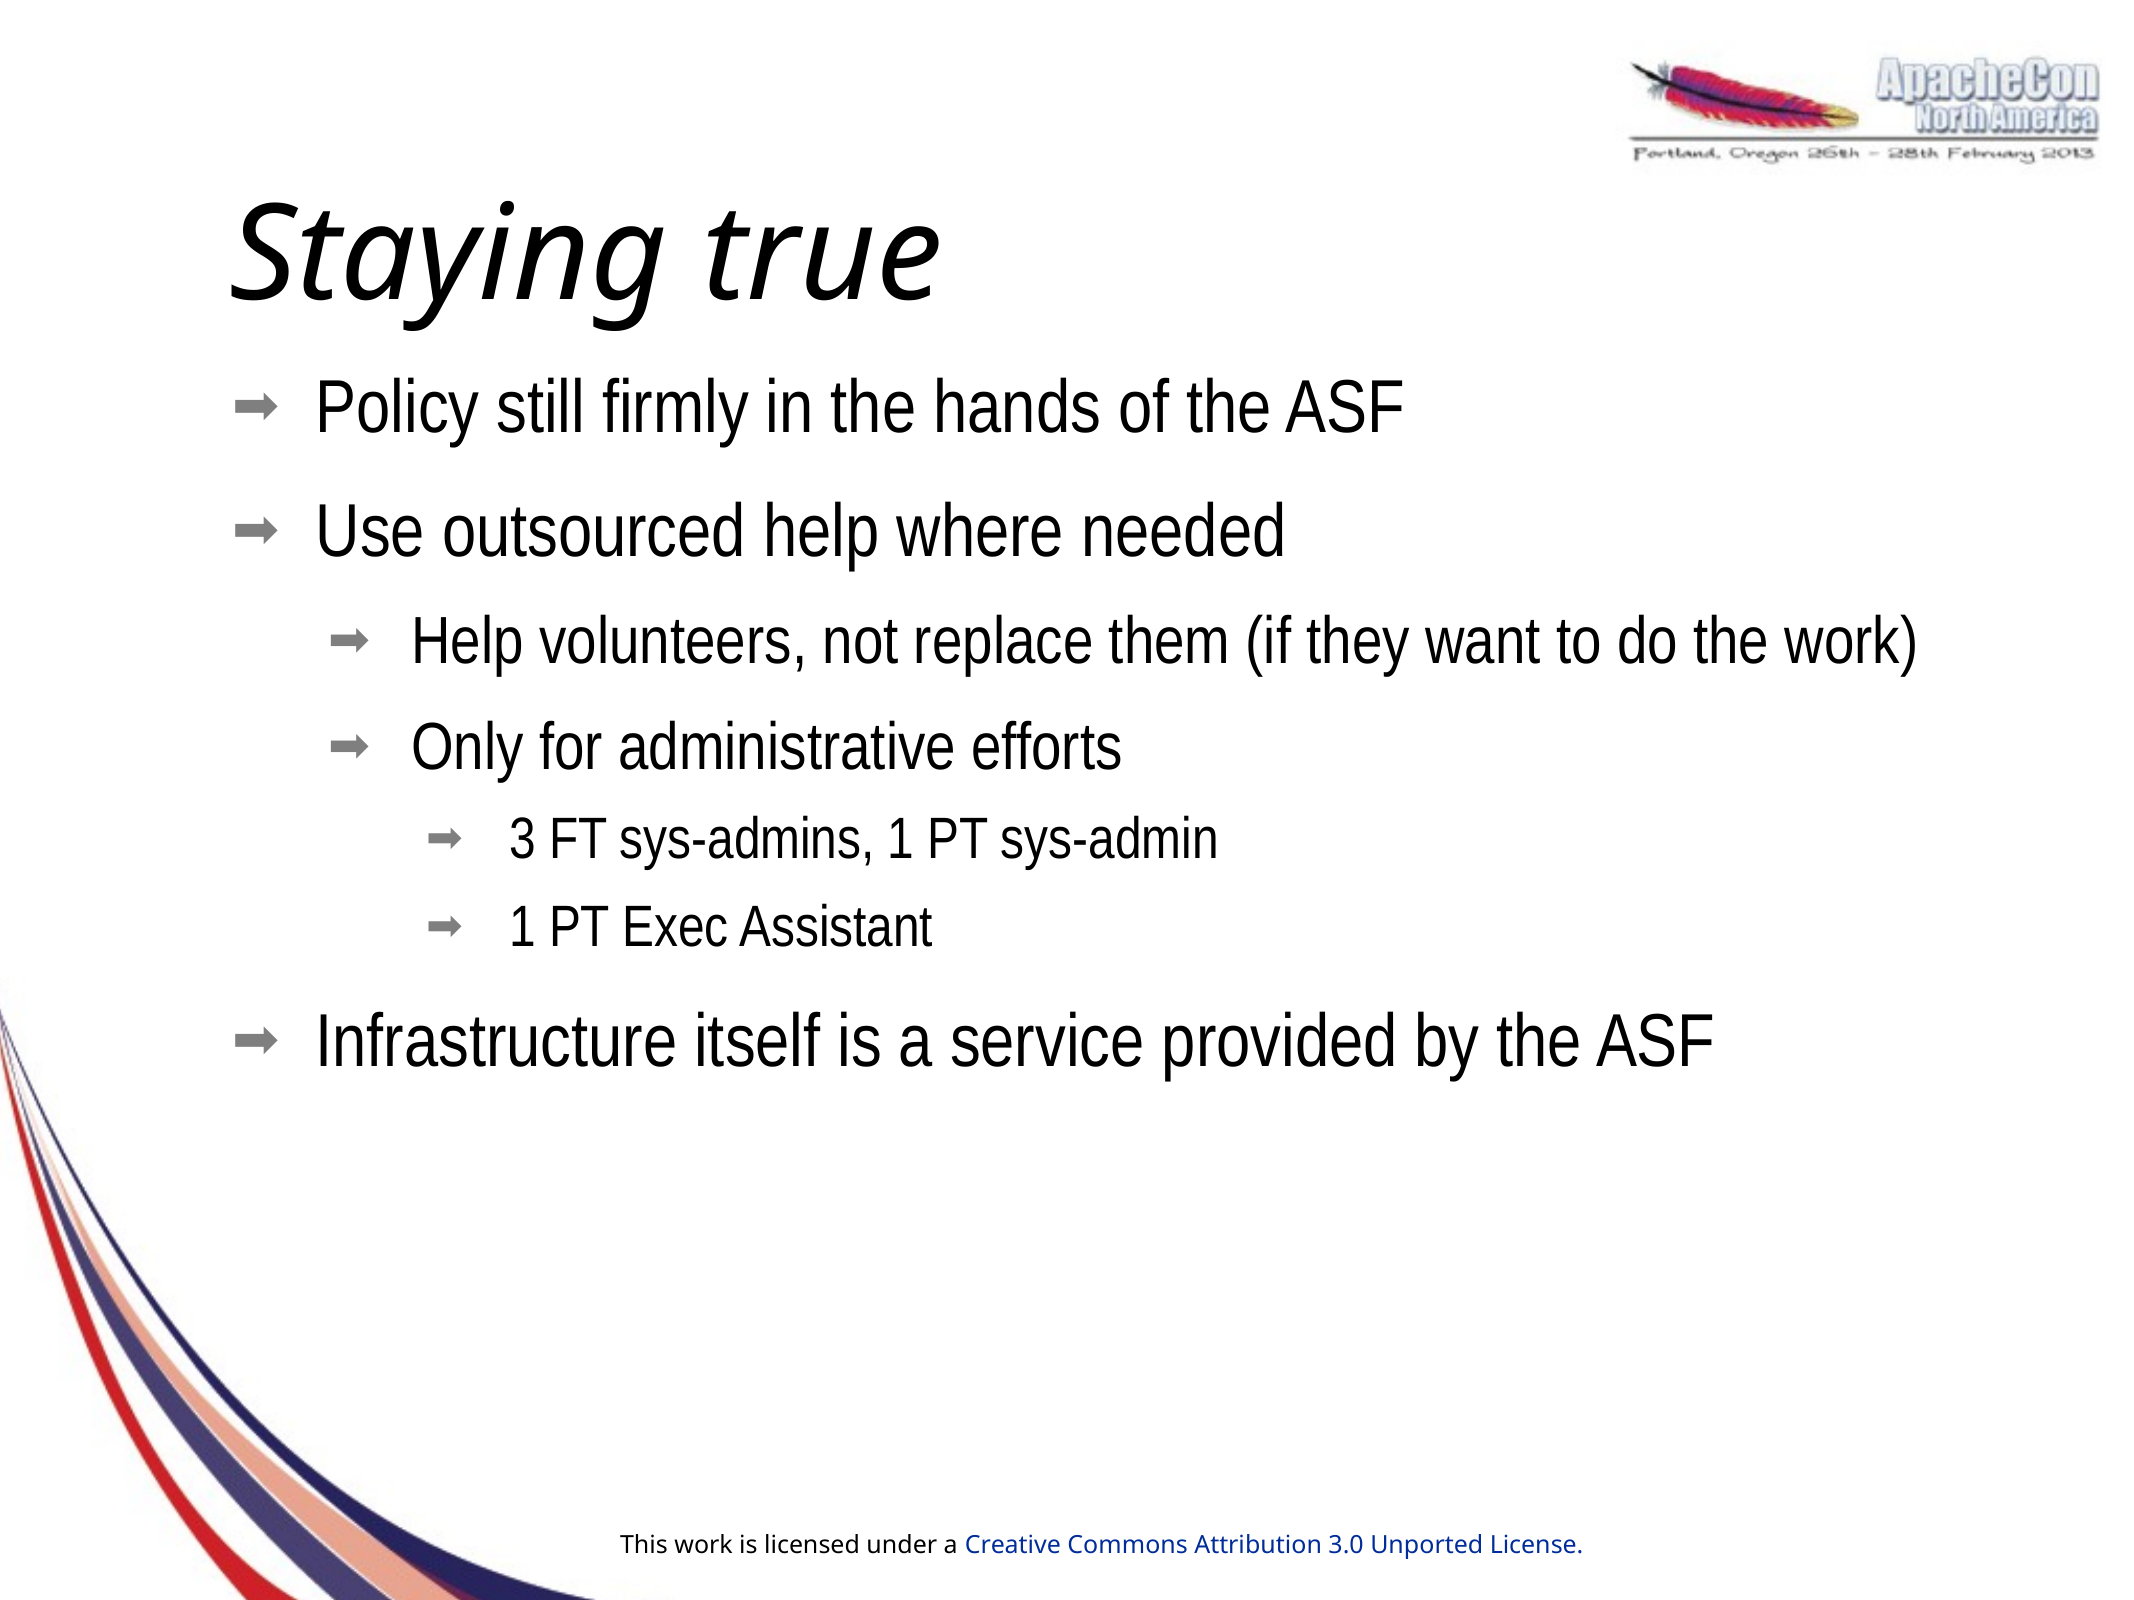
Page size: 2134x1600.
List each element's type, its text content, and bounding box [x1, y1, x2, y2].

text_box This work is licensed under a Creative Commons Attribution 3.0 Unported License. [472, 1533, 1733, 1574]
title Staying true [229, 143, 1982, 366]
picture [0, 8, 2127, 1600]
list Policy still firmly in the hands of the ASF Use outsourced help where needed Help volunteers, not replace them (if they want to do the work) Only for administrative efforts 3 FT sys-admins, 1 PT sys-admin 1 PT Exec Assistant Infrastructure itself is a service provided by the ASF [228, 365, 1981, 1533]
